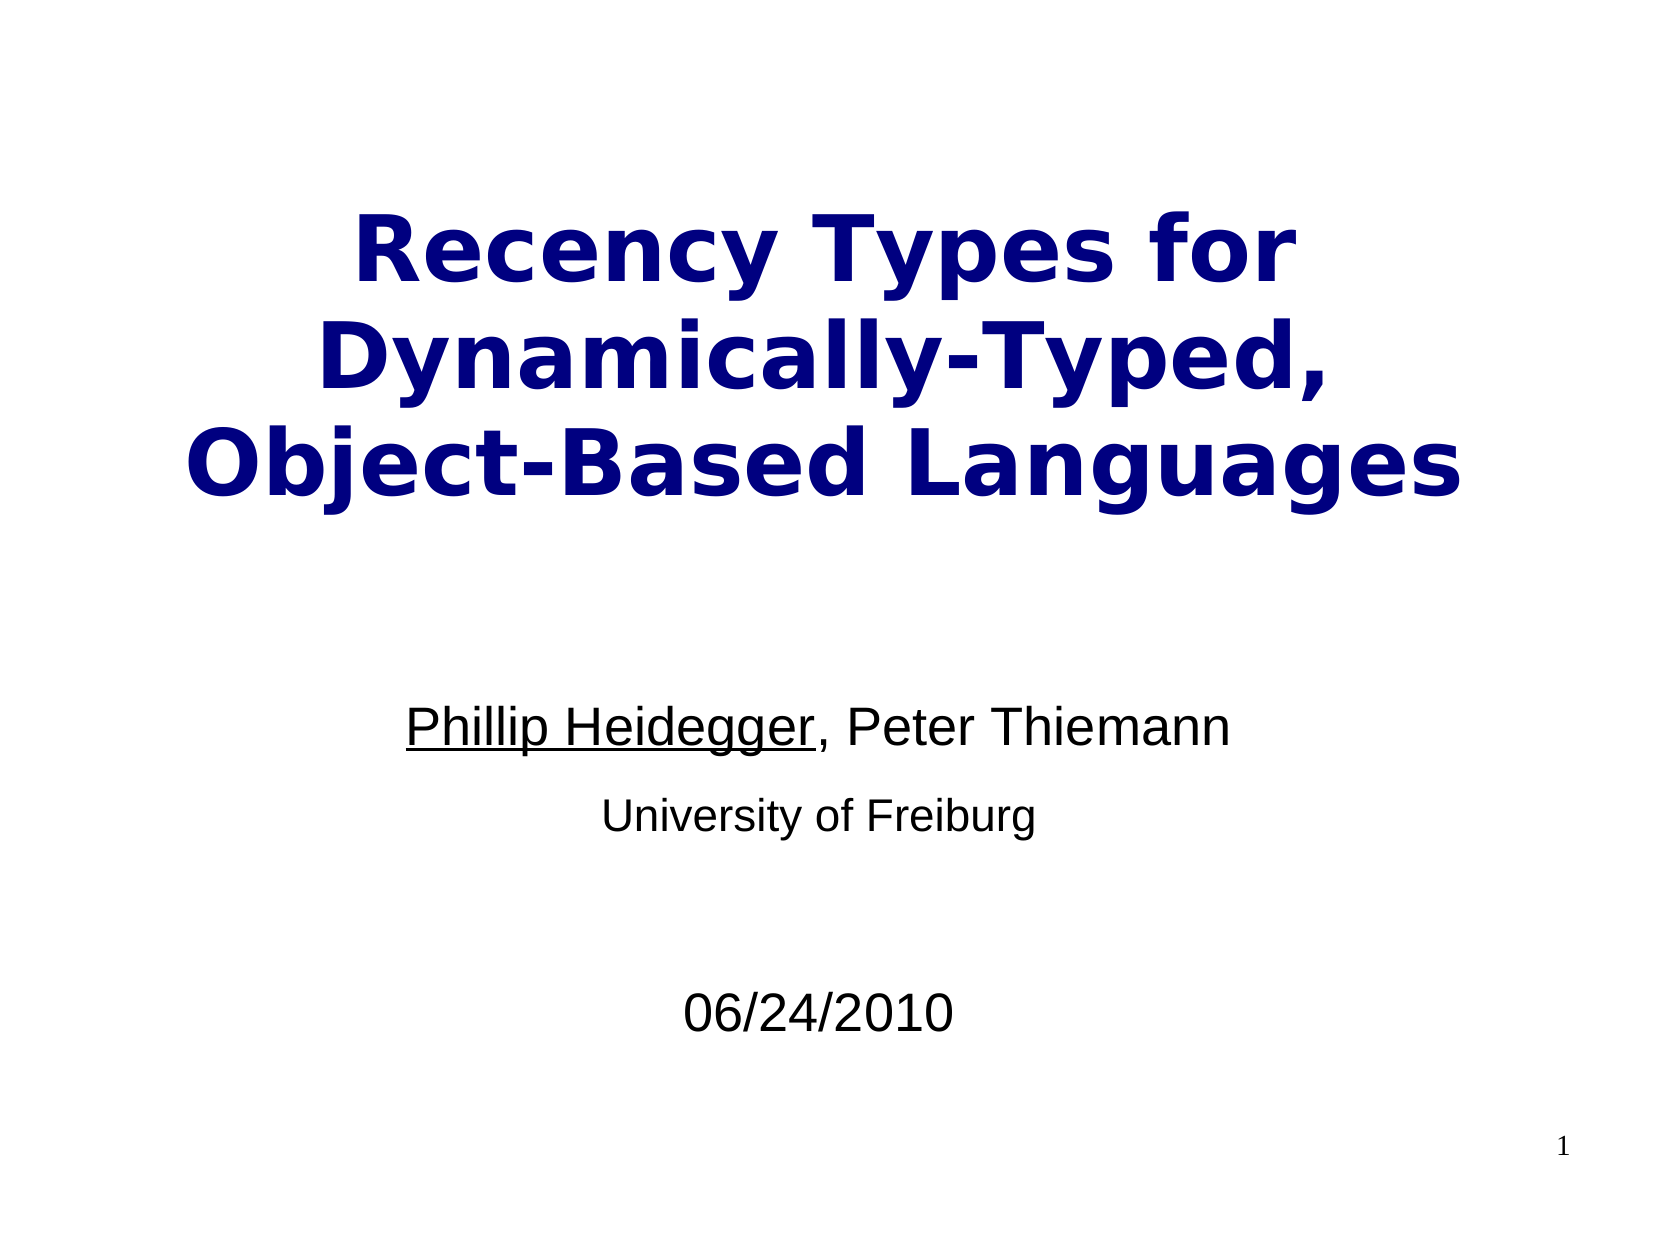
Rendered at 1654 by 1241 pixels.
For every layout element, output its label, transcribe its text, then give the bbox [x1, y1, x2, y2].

title Recency Types for Dynamically-Typed, Object-Based Languages [75, 150, 1576, 563]
text_box 06/24/2010 [75, 975, 1564, 1051]
subtitle Phillip Heidegger, Peter Thiemann University of Freiburg [75, 637, 1564, 901]
